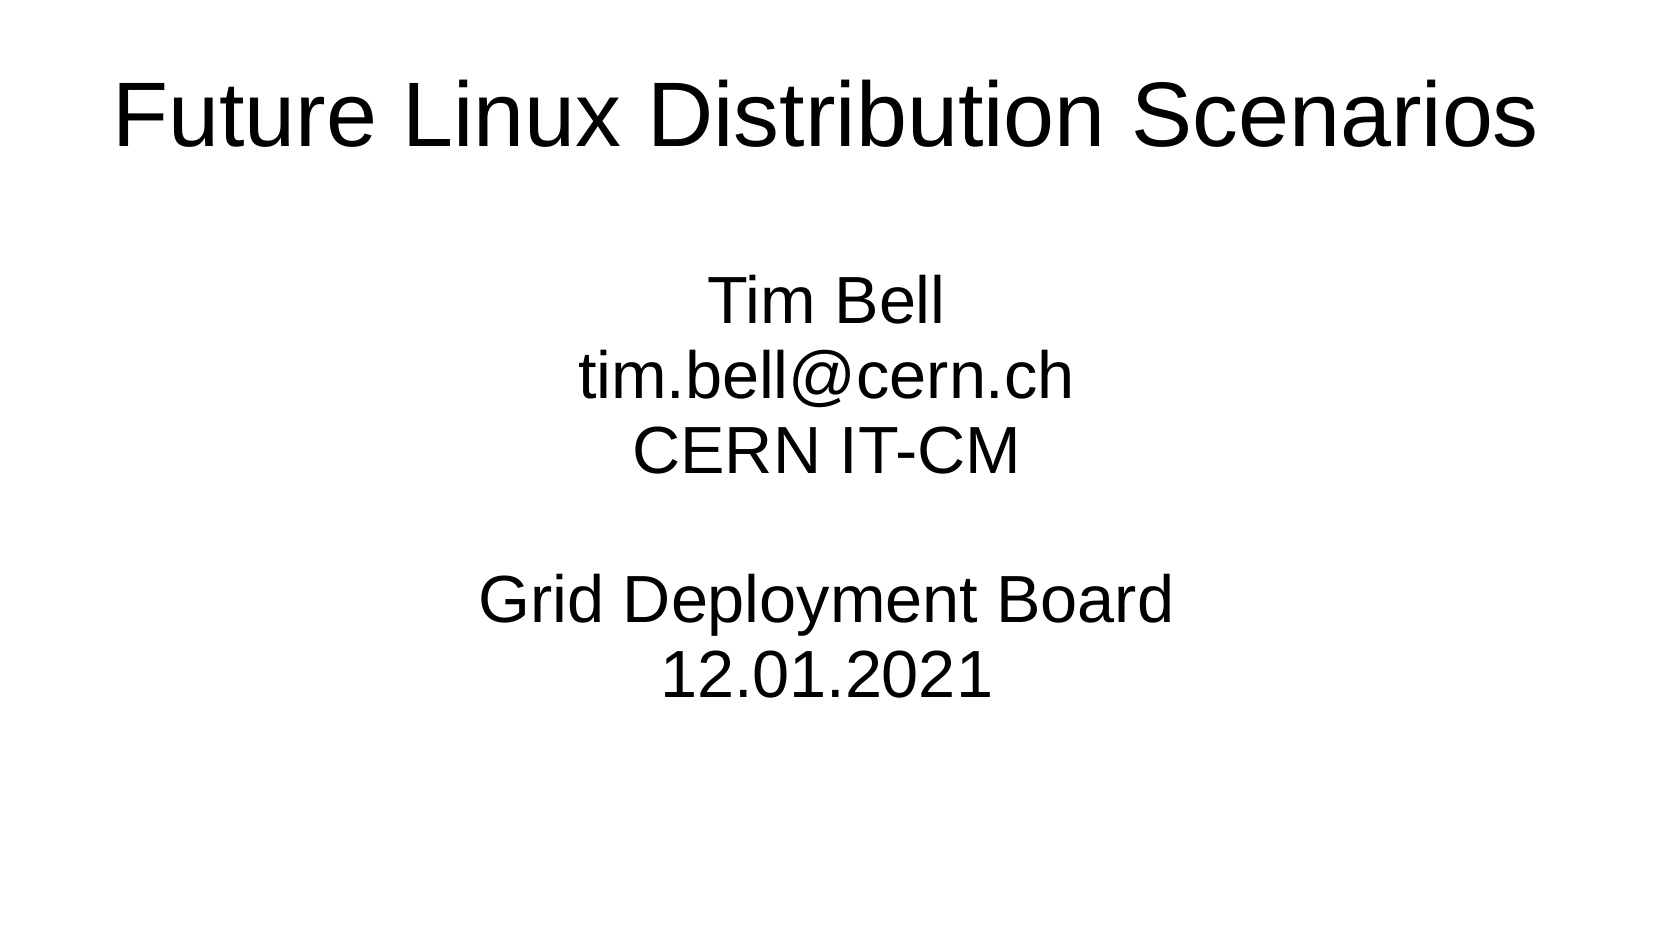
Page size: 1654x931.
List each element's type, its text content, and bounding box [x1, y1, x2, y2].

subtitle Tim Bell tim.bell@cern.ch CERN IT-CM Grid Deployment Board 12.01.2021 [82, 113, 1571, 862]
title Future Linux Distribution Scenarios [82, 37, 1571, 113]
